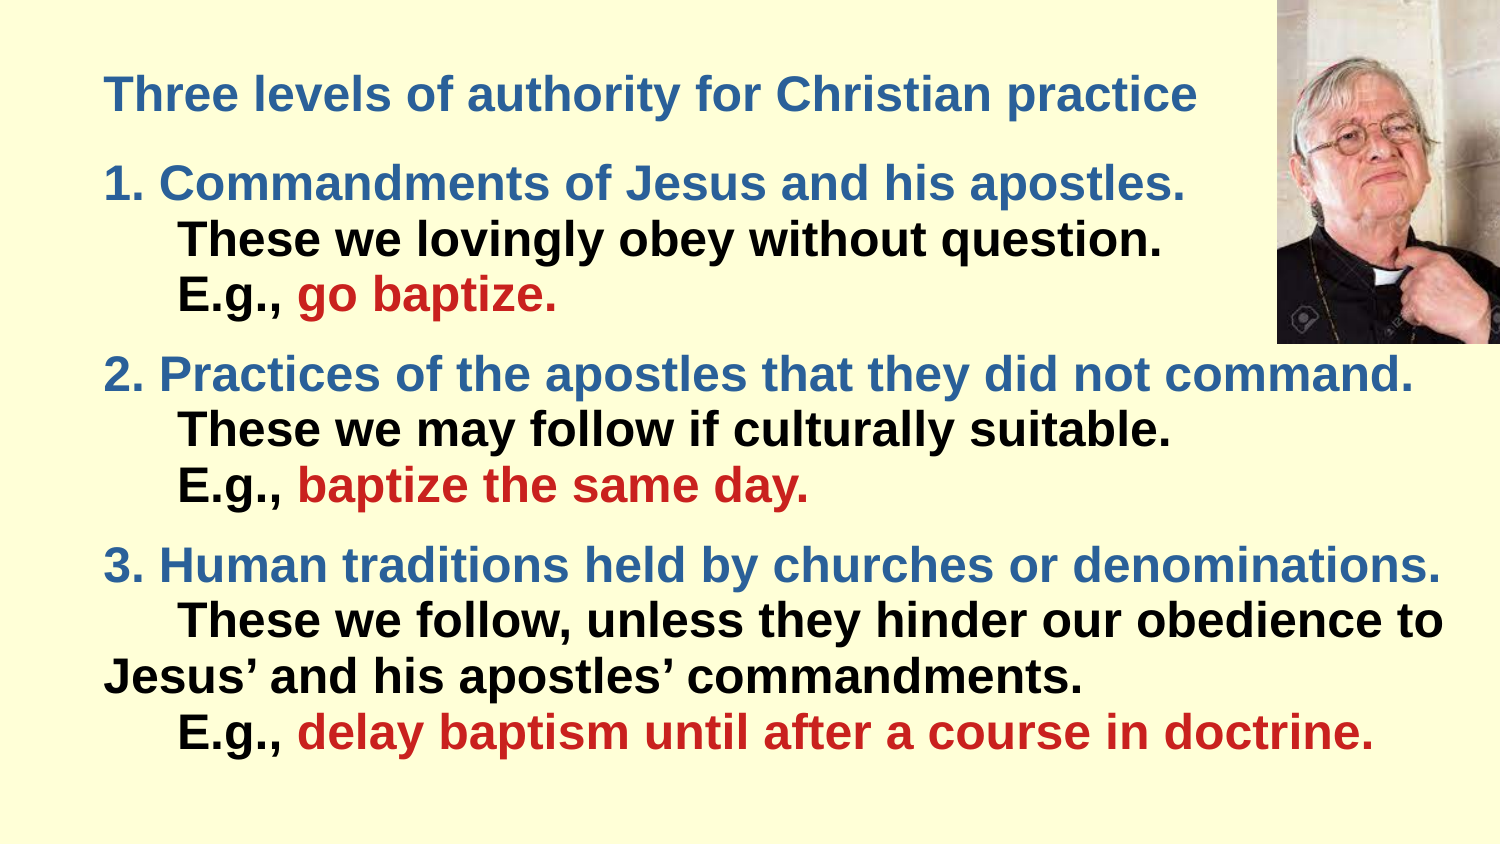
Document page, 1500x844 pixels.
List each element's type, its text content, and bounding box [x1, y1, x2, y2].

text_box Three levels of authority for Christian practice [88, 59, 1277, 130]
picture [1277, 0, 1500, 344]
text_box 1. Commandments of Jesus and his apostles. These we lovingly obey without question. E.g., go baptize. 2. Practices of the apostles that they did not command. These we may follow if culturally suitable. E.g., baptize the same day. 3. Human traditions held by churches or denominations. These we follow, unless they hinder our obedience to Jesus’ and his apostles’ commandments. E.g., delay baptism until after a course in doctrine. [88, 147, 1477, 768]
